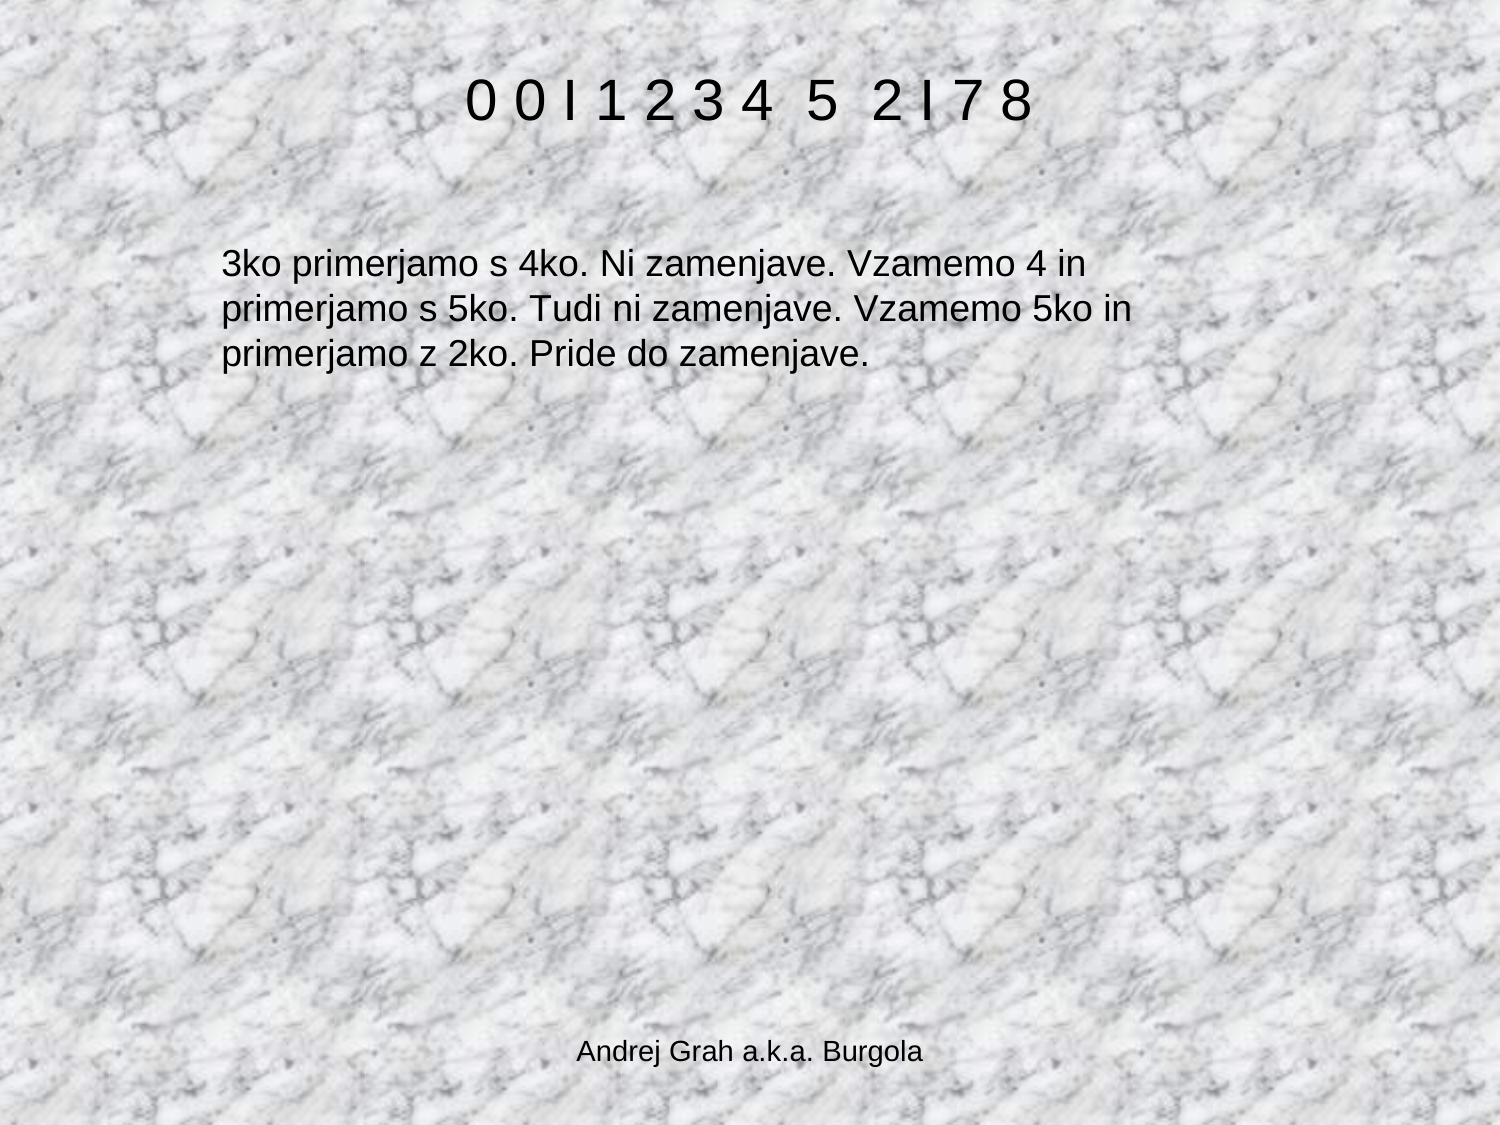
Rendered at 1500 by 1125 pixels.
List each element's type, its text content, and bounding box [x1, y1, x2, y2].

text_box Andrej Grah a.k.a. Burgola [512, 1024, 988, 1103]
text_box 0 0 I 1 2 3 4 5 2 I 7 8 [265, 54, 1235, 141]
text_box 3ko primerjamo s 4ko. Ni zamenjave. Vzamemo 4 in primerjamo s 5ko. Tudi ni zamenjave. Vzamemo 5ko in primerjamo z 2ko. Pride do zamenjave. [206, 231, 1223, 383]
picture [0, 0, 1500, 1125]
